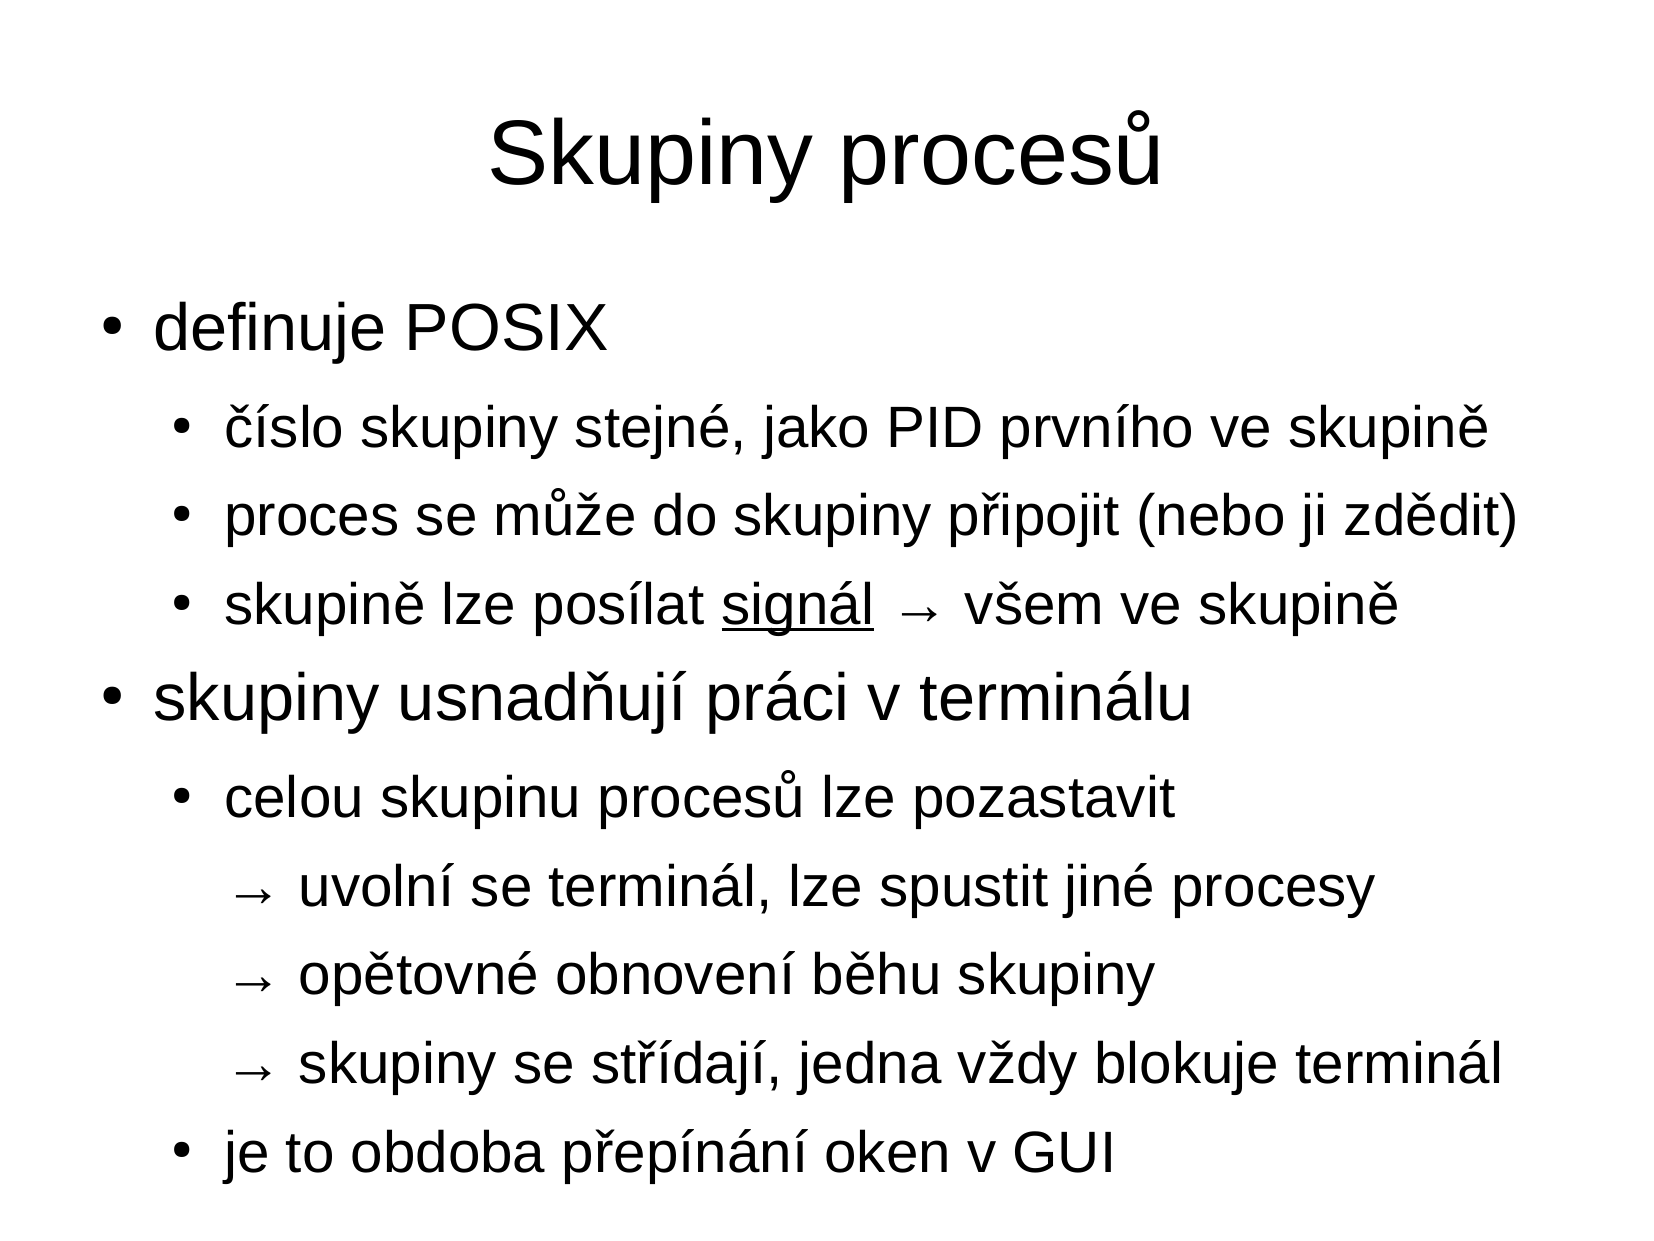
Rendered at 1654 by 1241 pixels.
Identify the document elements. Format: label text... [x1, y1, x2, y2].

title Skupiny procesů [82, 56, 1571, 250]
list definuje POSIX číslo skupiny stejné, jako PID prvního ve skupině proces se může do skupiny připojit (nebo ji zdědit) skupině lze posílat signál → všem ve skupině skupiny usnadňují práci v terminálu celou skupinu procesů lze pozastavit → uvolní se terminál, lze spustit jiné procesy → opětovné obnovení běhu skupiny → skupiny se střídají, jedna vždy blokuje terminál je to obdoba přepínání oken v GUI [82, 290, 1571, 1185]
